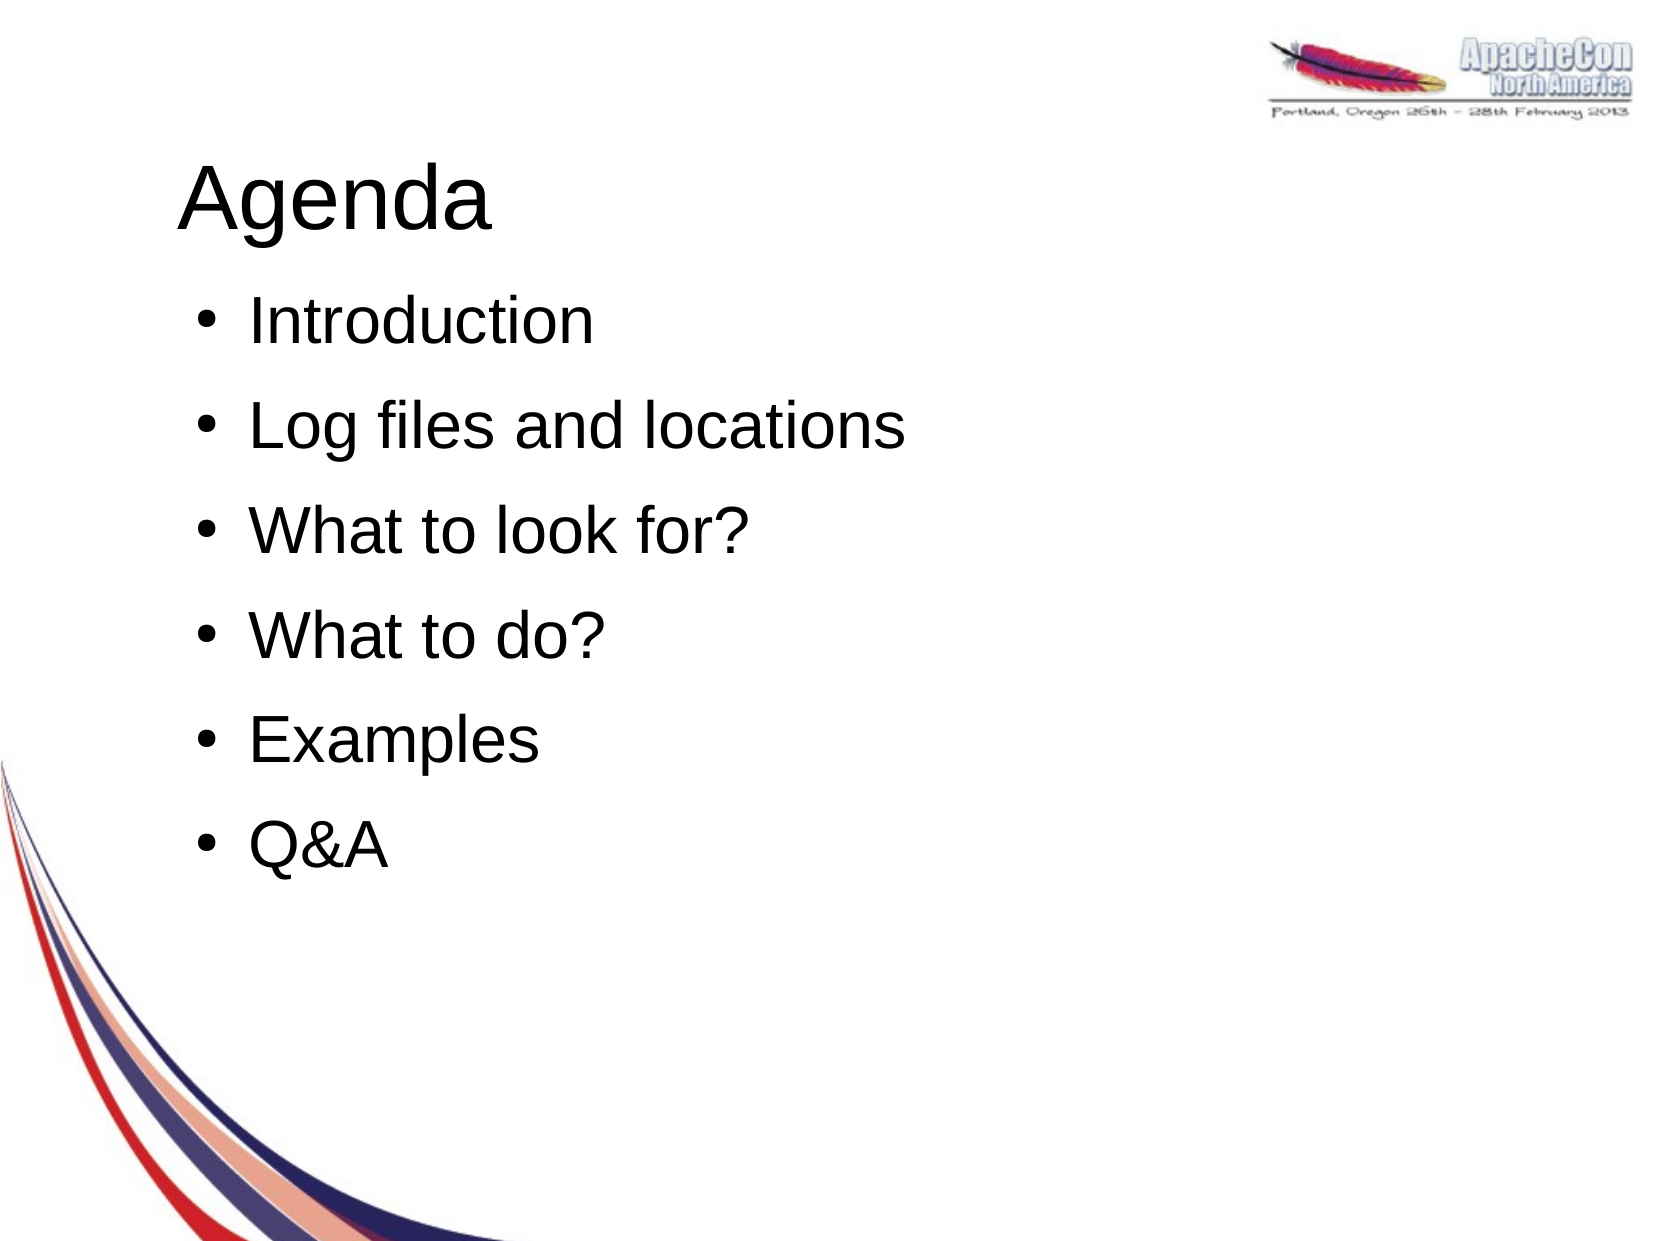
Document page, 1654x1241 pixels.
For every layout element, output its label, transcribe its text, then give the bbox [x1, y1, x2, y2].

picture [0, 0, 1654, 1241]
list Introduction Log files and locations What to look for? What to do? Examples Q&A [177, 283, 1536, 990]
title Agenda [177, 146, 1536, 250]
